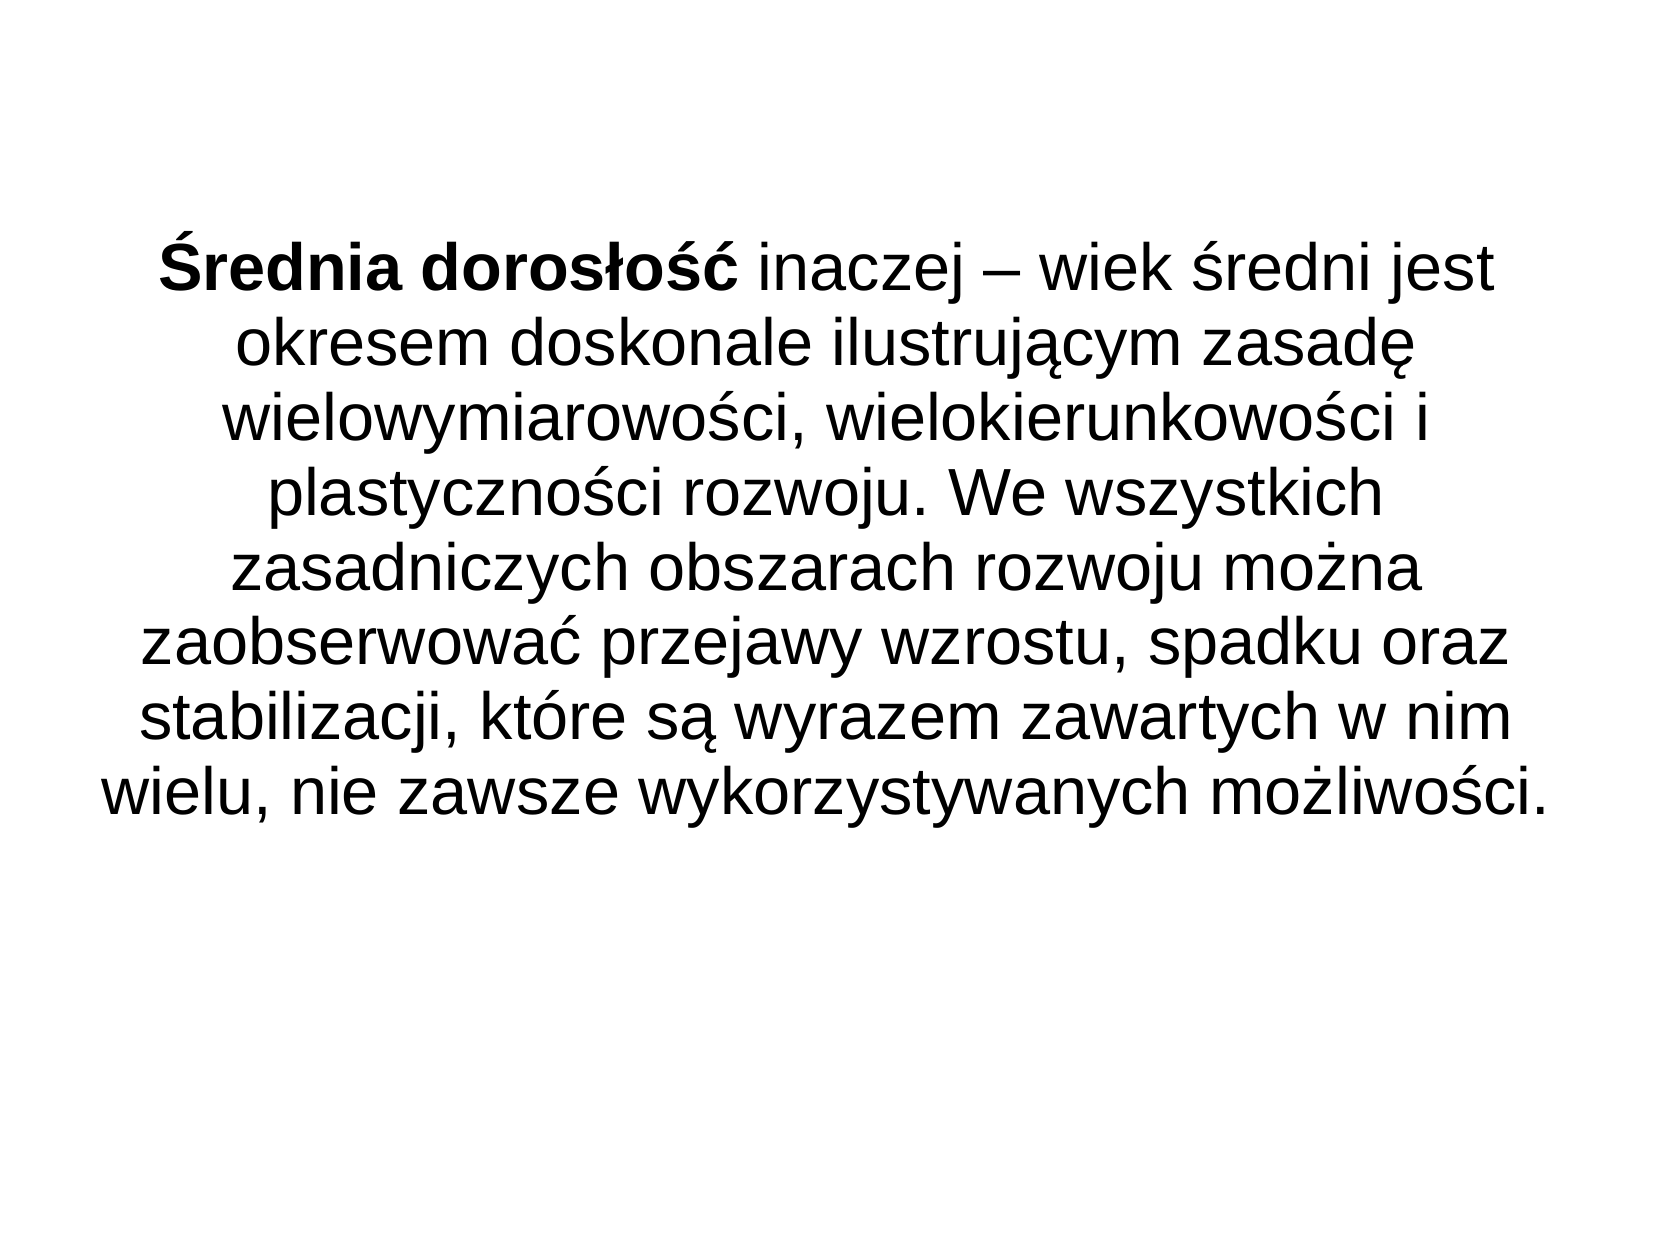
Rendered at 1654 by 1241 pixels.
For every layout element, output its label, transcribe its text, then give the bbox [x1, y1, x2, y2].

subtitle Średnia dorosłość inaczej – wiek średni jest okresem doskonale ilustrującym zasadę wielowymiarowości, wielokierunkowości i plastyczności rozwoju. We wszystkich zasadniczych obszarach rozwoju można zaobserwować przejawy wzrostu, spadku oraz stabilizacji, które są wyrazem zawartych w nim wielu, nie zawsze wykorzystywanych możliwości. [82, 49, 1571, 1010]
